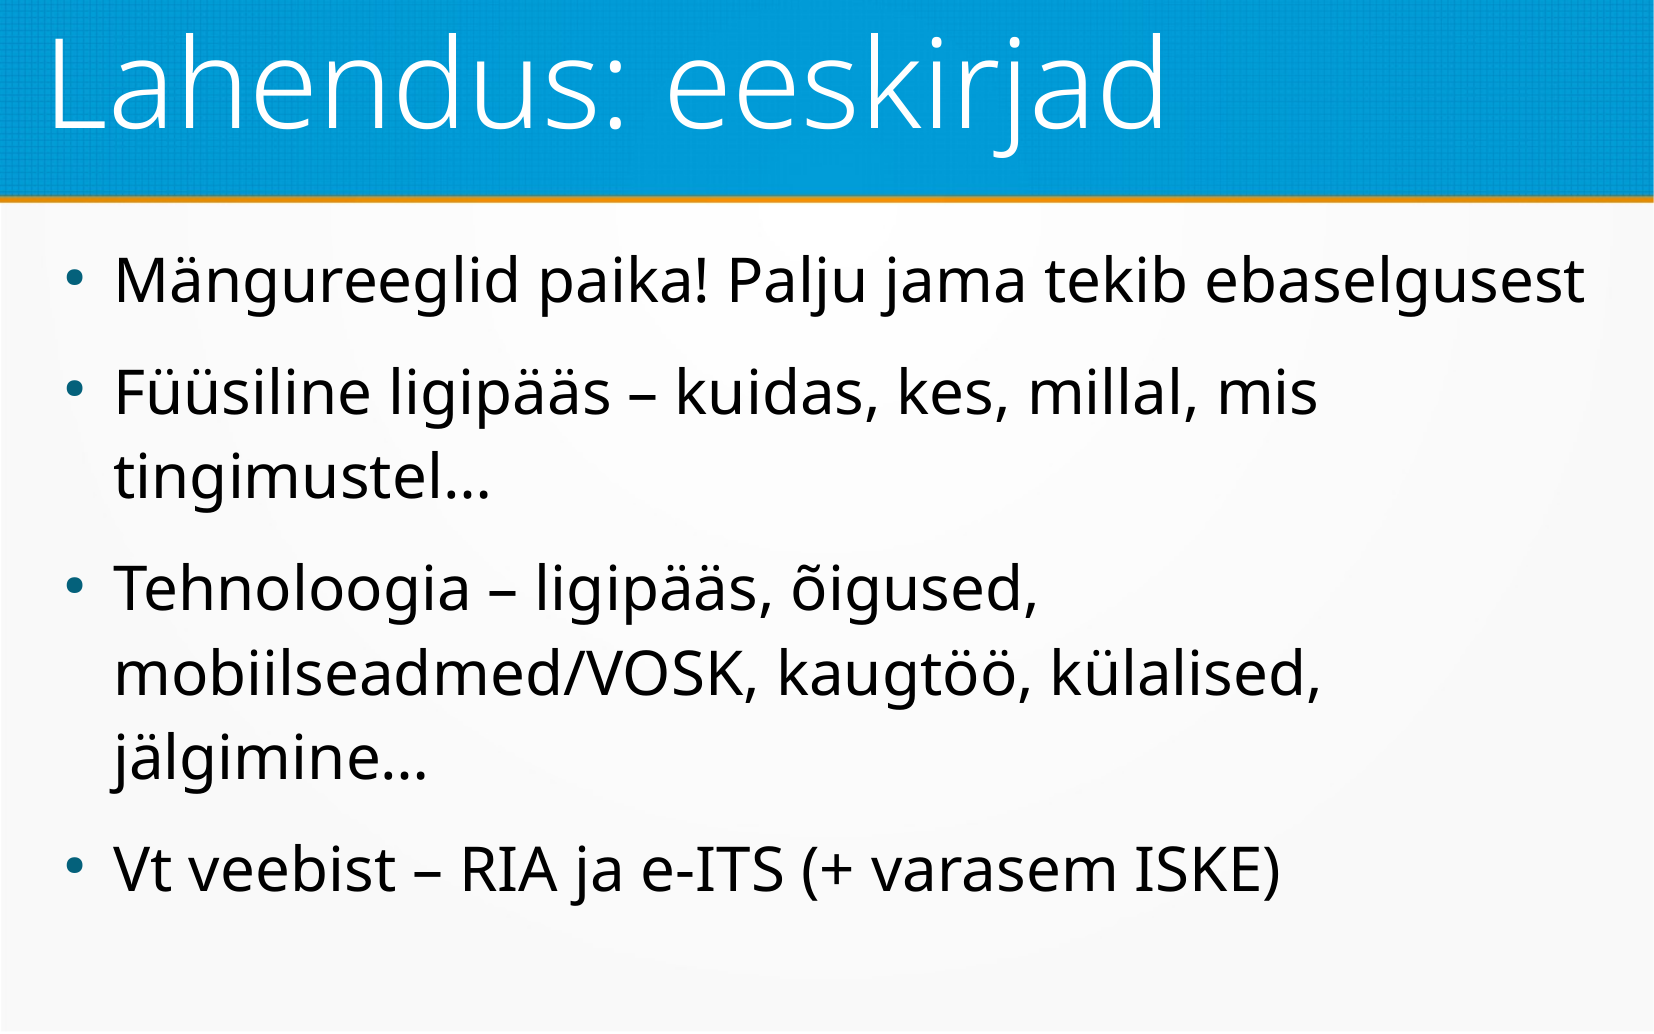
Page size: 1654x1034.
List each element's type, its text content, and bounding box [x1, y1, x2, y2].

title Lahendus: eeskirjad [43, 0, 1619, 166]
list Mängureeglid paika! Palju jama tekib ebaselgusest Füüsiline ligipääs – kuidas, kes, millal, mis tingimustel… Tehnoloogia – ligipääs, õigused, mobiilseadmed/VOSK, kaugtöö, külalised, jälgimine… Vt veebist – RIA ja e-ITS (+ varasem ISKE) [47, 236, 1607, 1002]
picture [0, 195, 1654, 1034]
